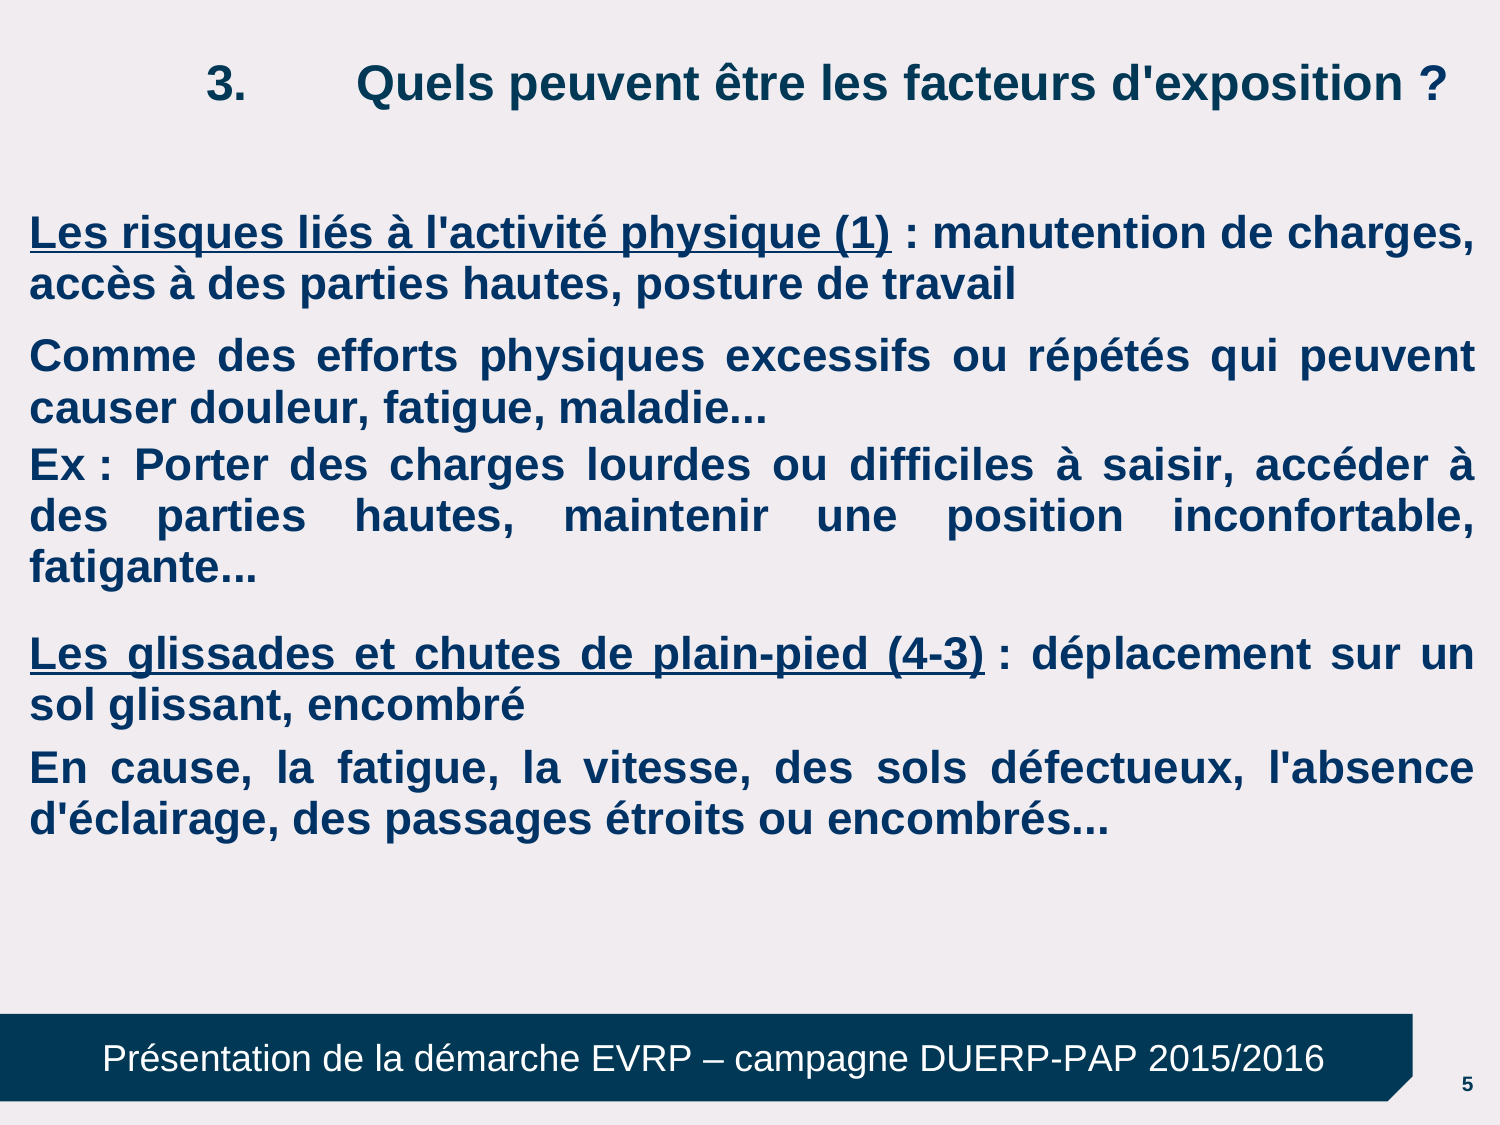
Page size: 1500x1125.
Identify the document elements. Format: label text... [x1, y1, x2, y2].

list Les risques liés à l'activité physique (1) : manutention de charges, accès à des parties hautes, posture de travail Comme des efforts physiques excessifs ou répétés qui peuvent causer douleur, fatigue, maladie... Ex : Porter des charges lourdes ou difficiles à saisir, accéder à des parties hautes, maintenir une position inconfortable, fatigante... Les glissades et chutes de plain-pied (4-3) : déplacement sur un sol glissant, encombré En cause, la fatigue, la vitesse, des sols défectueux, l'absence d'éclairage, des passages étroits ou encombrés... [29, 206, 1477, 945]
title 3. Quels peuvent être les facteurs d'exposition ? [29, 29, 1477, 141]
